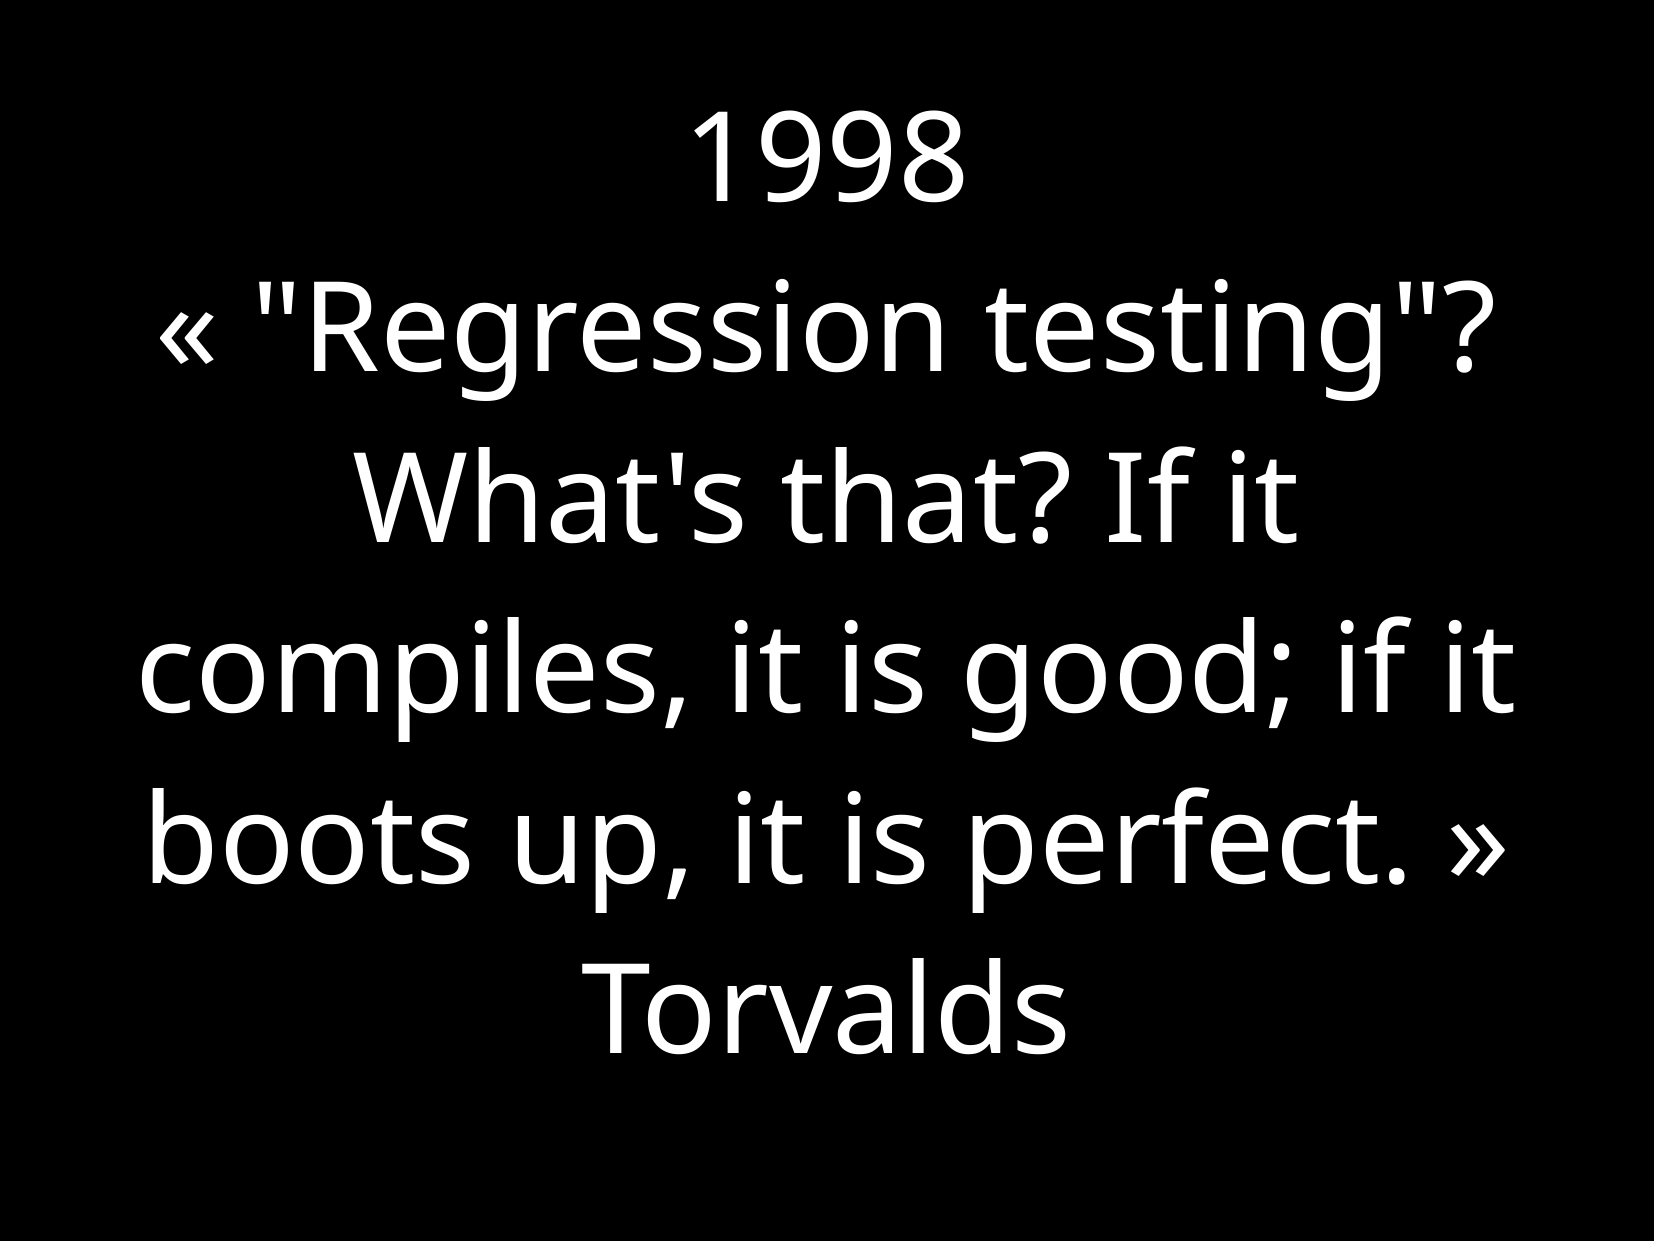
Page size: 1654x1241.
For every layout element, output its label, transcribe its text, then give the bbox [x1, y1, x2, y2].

subtitle 1998 « "Regression testing"? What's that? If it compiles, it is good; if it boots up, it is perfect. » Torvalds [82, 49, 1571, 1109]
